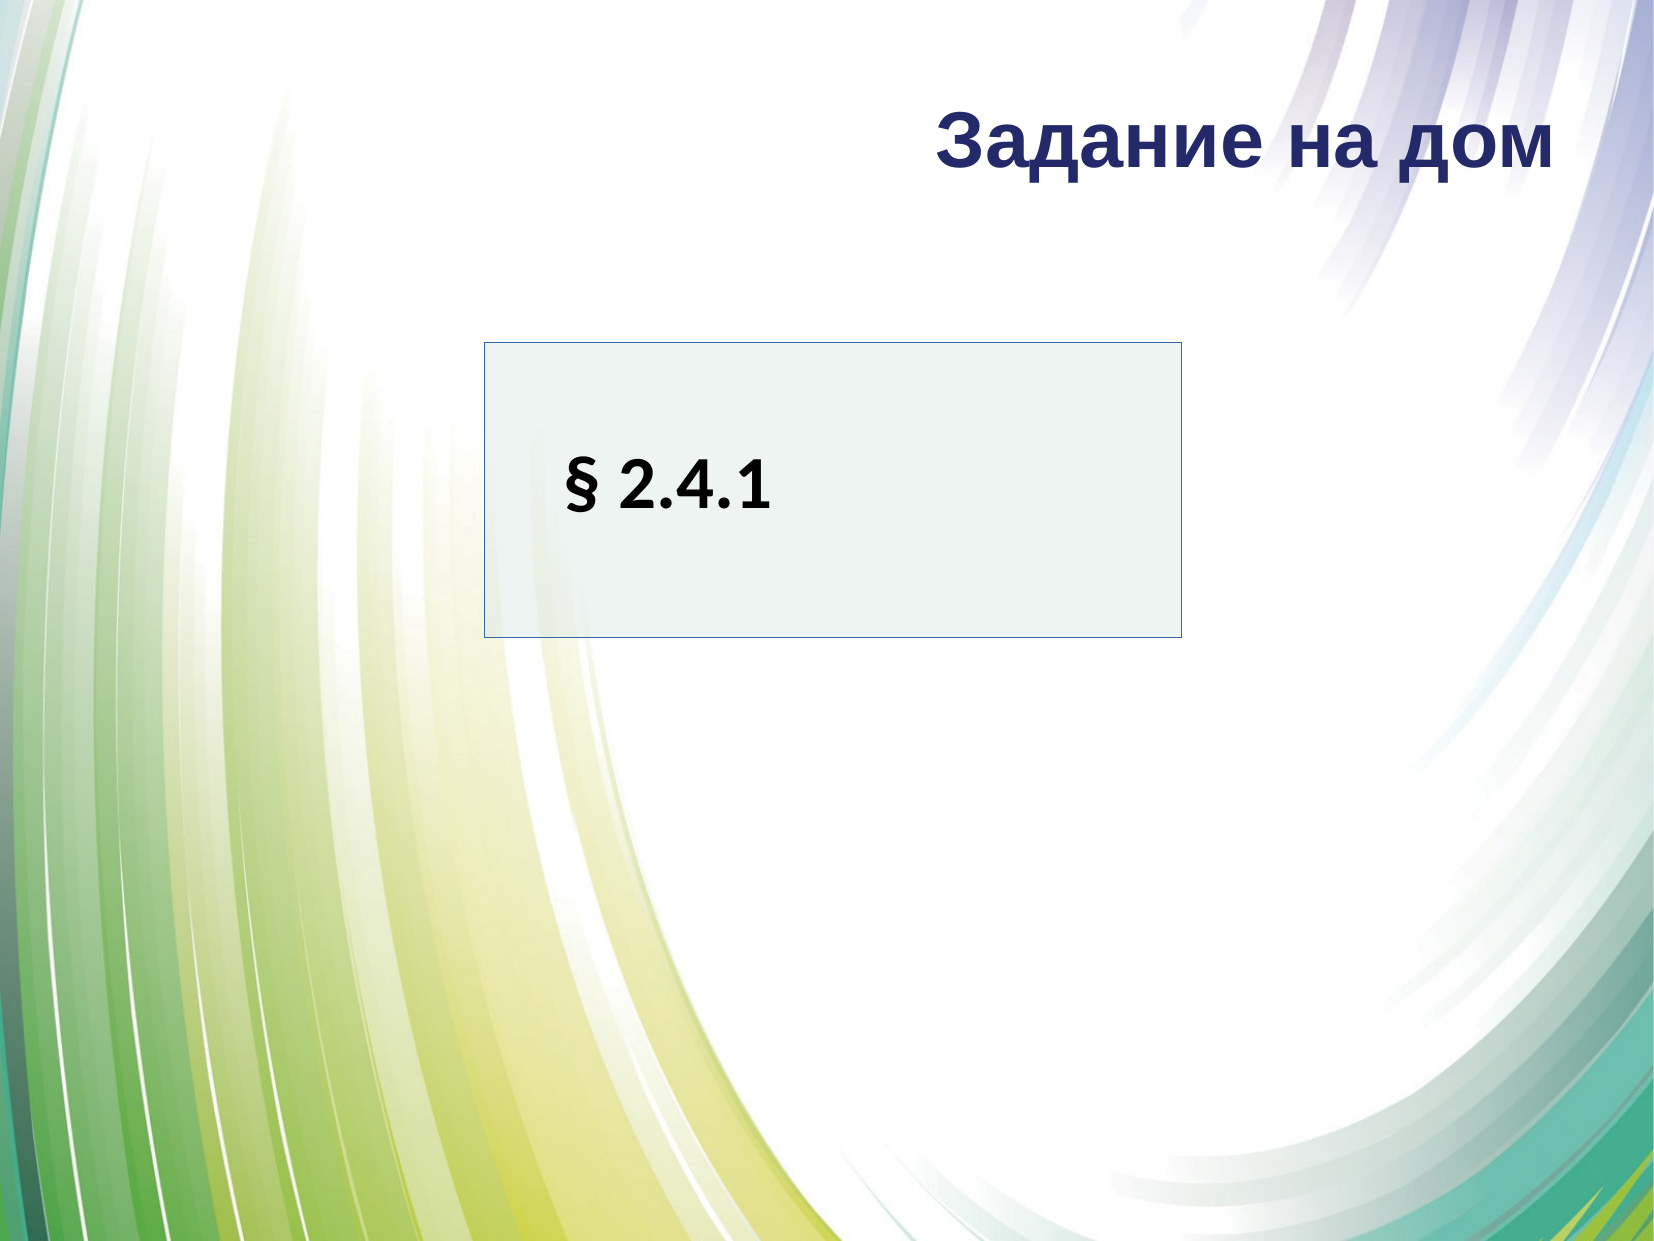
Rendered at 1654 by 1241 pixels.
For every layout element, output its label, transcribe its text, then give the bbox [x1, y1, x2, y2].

text_box § 2.4.1 [484, 342, 1182, 638]
picture [0, 0, 1654, 1241]
text_box Задание на дом [58, 58, 1571, 215]
